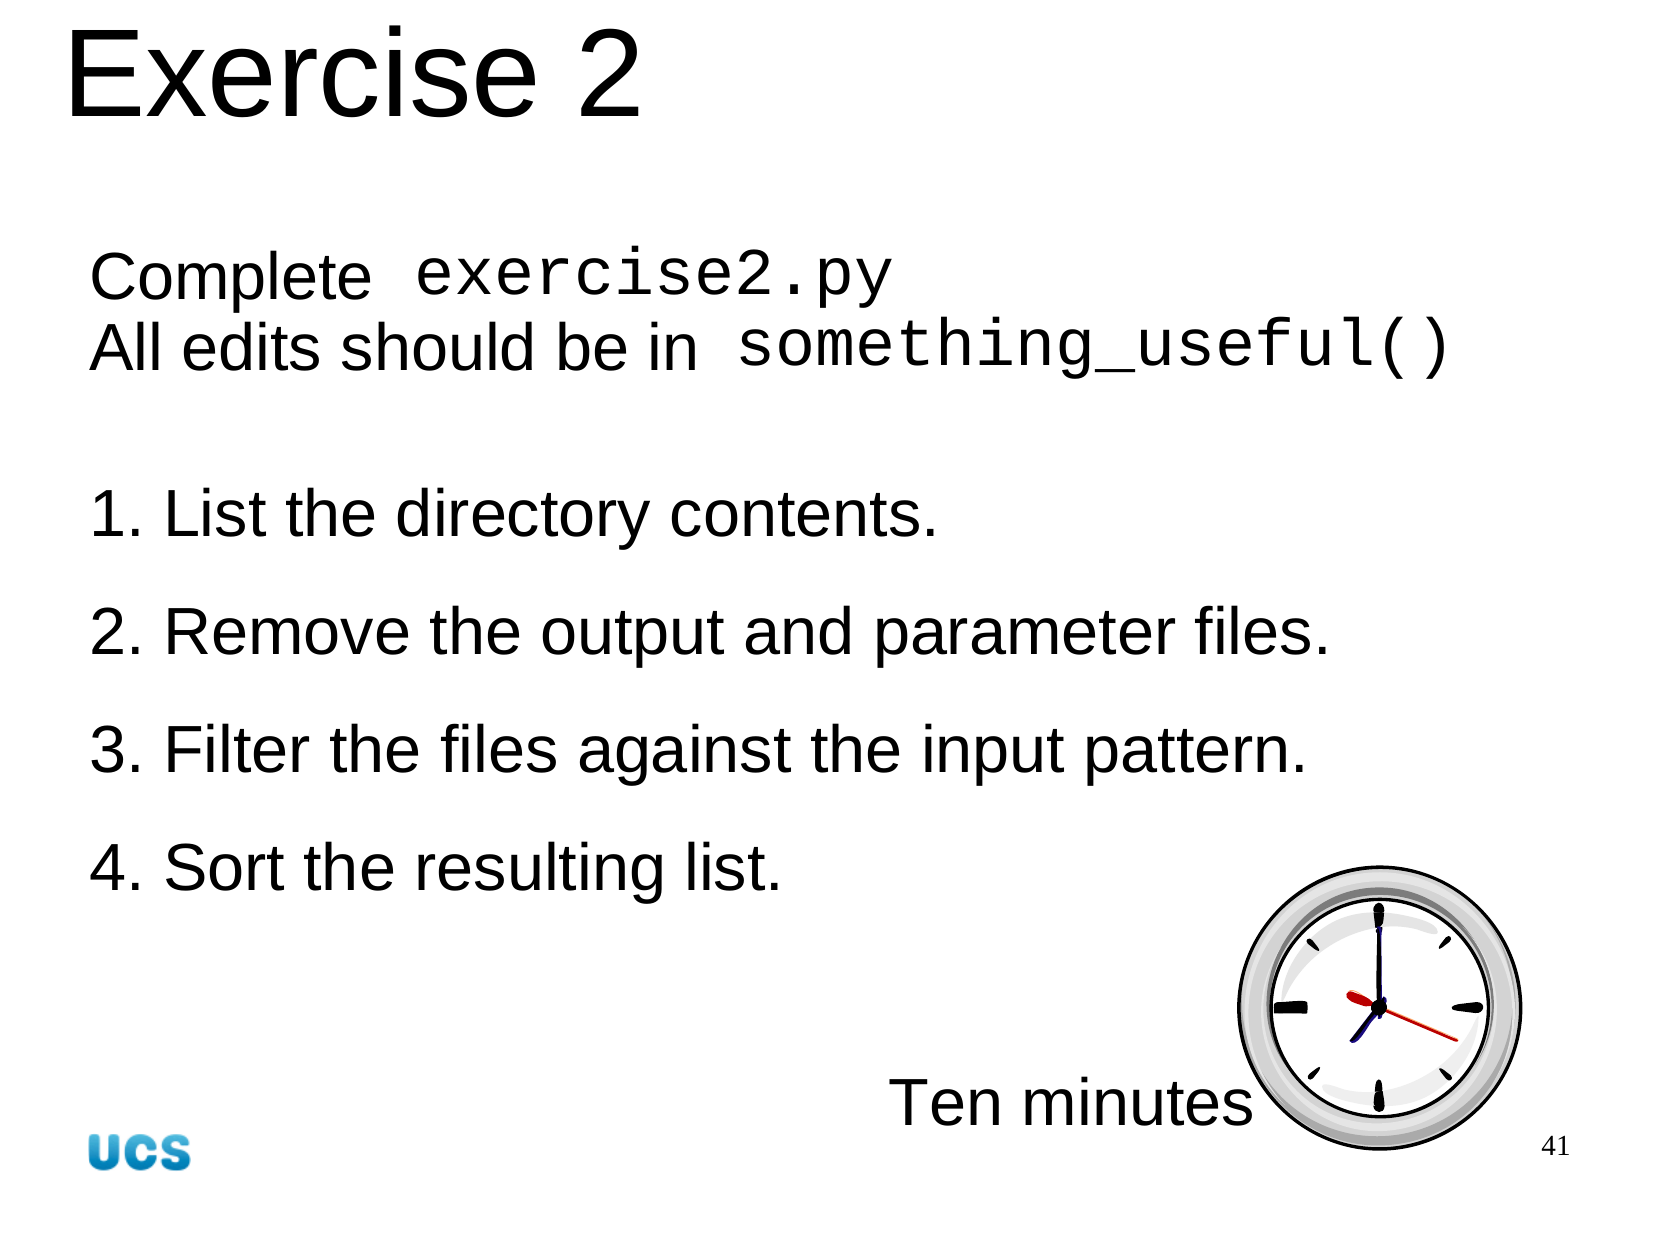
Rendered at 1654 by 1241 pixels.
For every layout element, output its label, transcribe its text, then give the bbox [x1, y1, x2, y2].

text_box All edits should be in [86, 307, 706, 388]
text_box Complete [86, 236, 379, 307]
picture [88, 1133, 191, 1172]
text_box Exercise 2 [59, 0, 649, 146]
text_box exercise2.py [411, 236, 898, 318]
text_box 2. Remove the output and parameter files. [86, 590, 1341, 672]
text_box 3. Filter the files against the input pattern. [86, 708, 1318, 790]
text_box Ten minutes [885, 1062, 1260, 1143]
text_box 1. List the directory contents. [86, 472, 947, 554]
text_box something_useful() [732, 307, 1459, 389]
text_box 4. Sort the resulting list. [86, 827, 790, 908]
picture [1237, 865, 1556, 1163]
